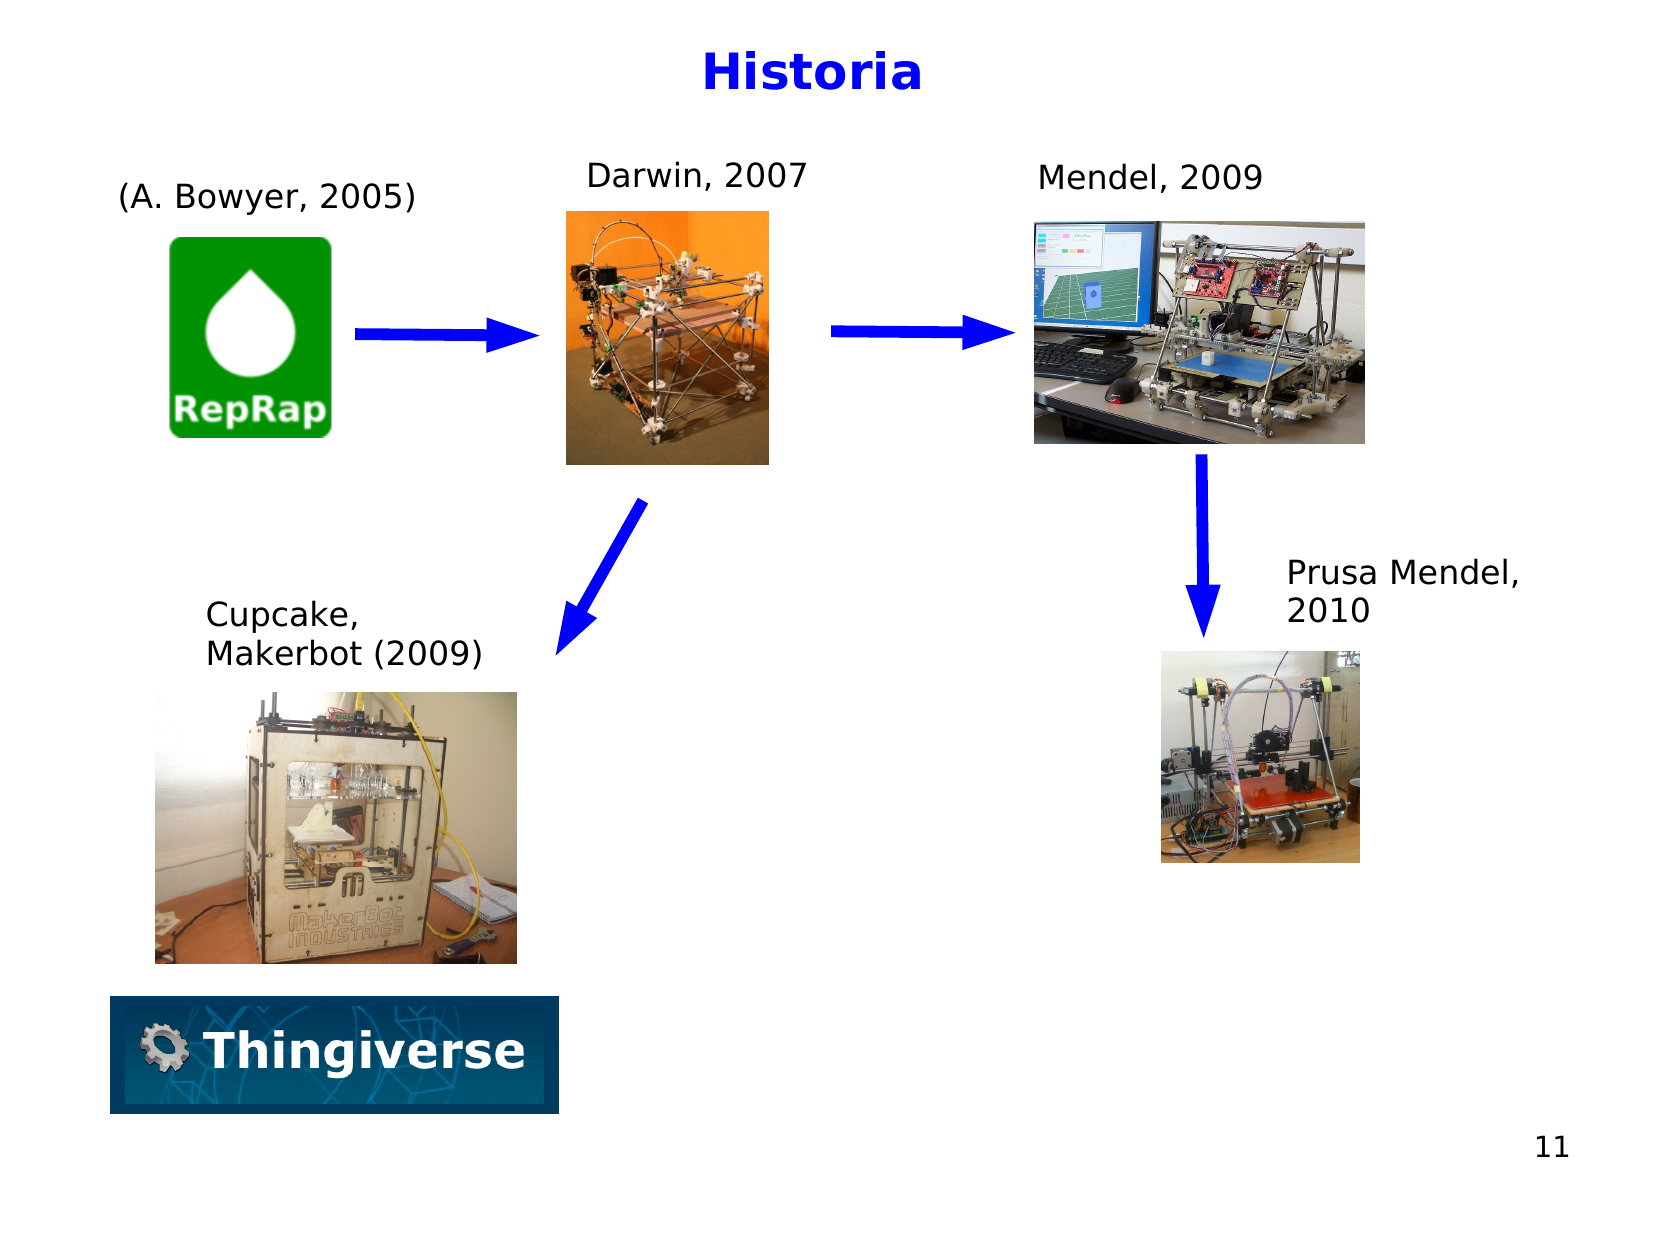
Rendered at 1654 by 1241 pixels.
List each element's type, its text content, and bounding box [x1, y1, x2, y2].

text_box (A. Bowyer, 2005) [92, 169, 436, 229]
text_box Historia [686, 36, 1289, 110]
picture [110, 996, 559, 1114]
text_box Cupcake, Makerbot (2009) [190, 588, 535, 681]
text_box Darwin, 2007 [571, 149, 915, 209]
text_box Prusa Mendel, 2010 [1271, 546, 1615, 639]
picture [1161, 651, 1360, 863]
picture [151, 237, 352, 438]
picture [1034, 221, 1365, 444]
picture [566, 211, 769, 465]
picture [155, 692, 517, 964]
text_box Mendel, 2009 [1022, 151, 1366, 210]
